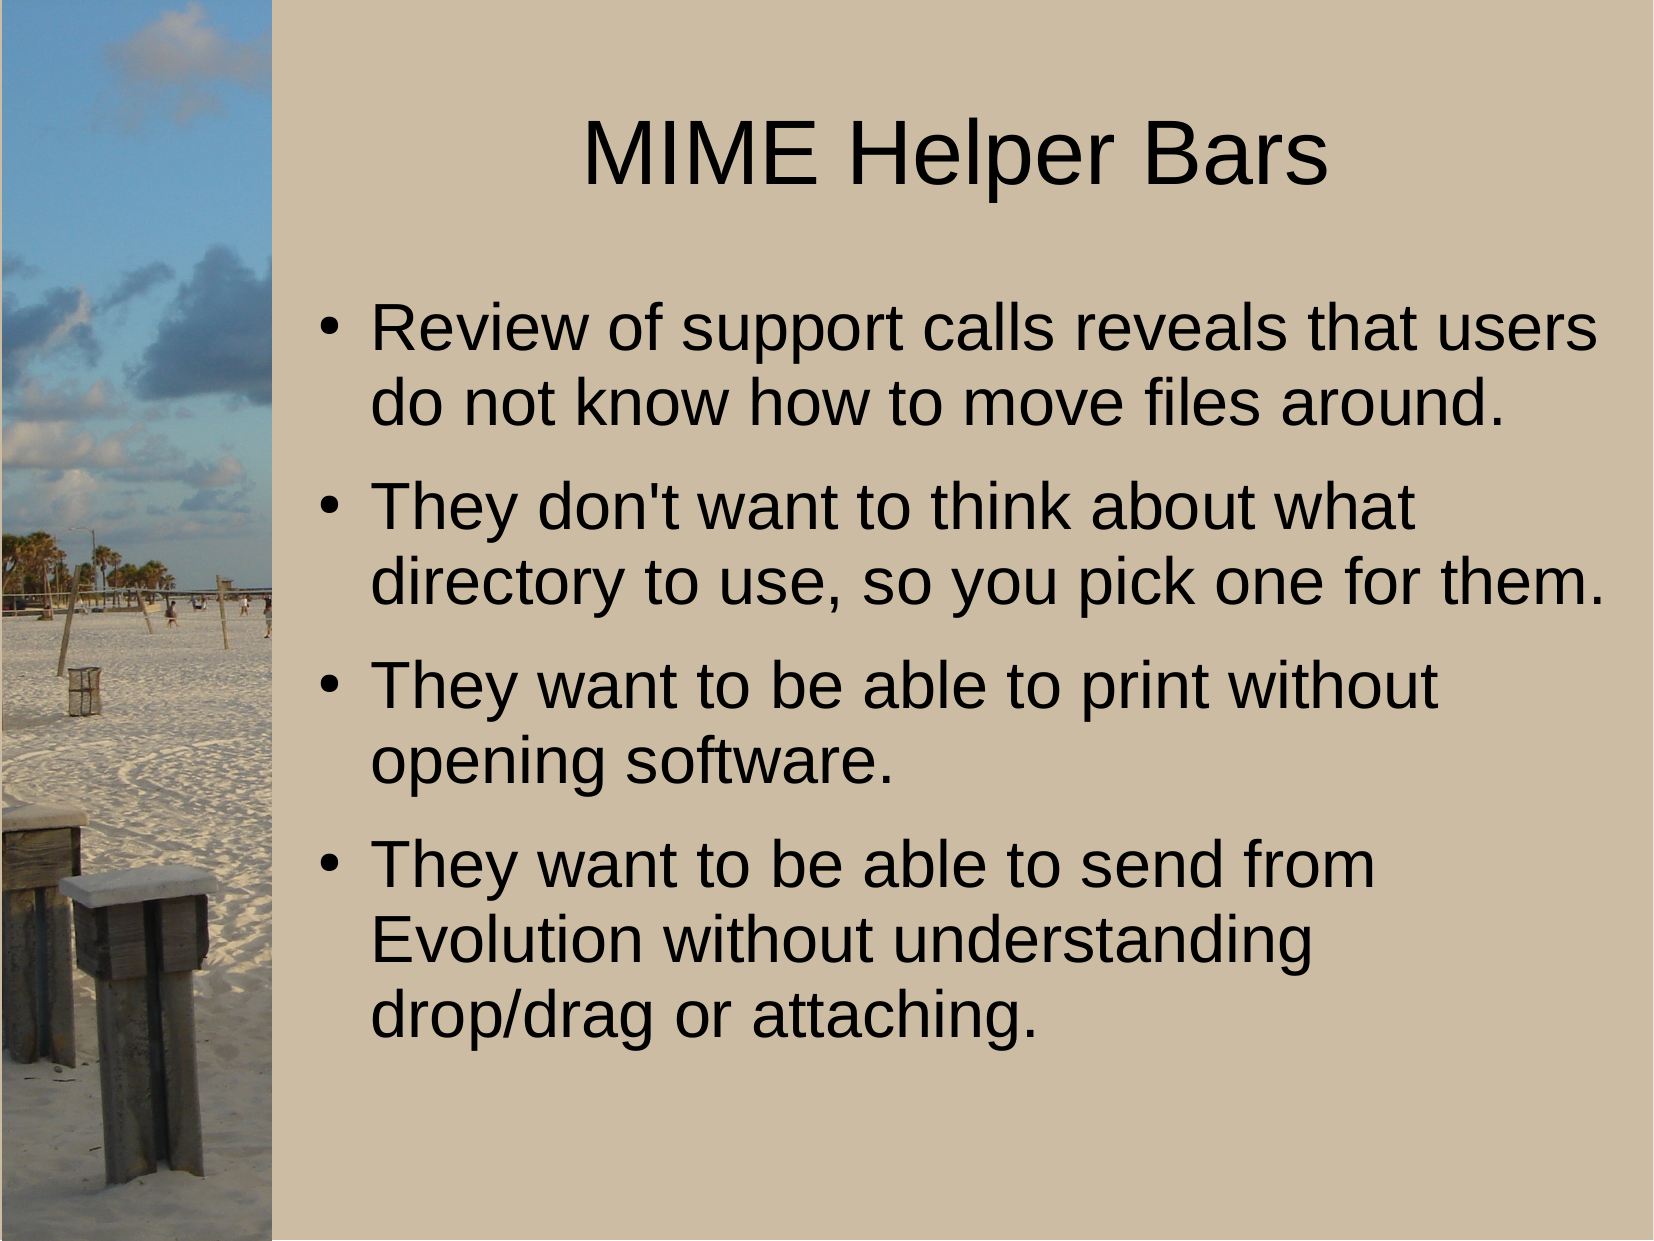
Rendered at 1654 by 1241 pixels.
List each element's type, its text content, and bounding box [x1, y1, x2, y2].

picture [2, 0, 272, 1241]
title MIME Helper Bars [300, 49, 1613, 257]
list Review of support calls reveals that users do not know how to move files around. They don't want to think about what directory to use, so you pick one for them. They want to be able to print without opening software. They want to be able to send from Evolution without understanding drop/drag or attaching. [300, 290, 1613, 1094]
